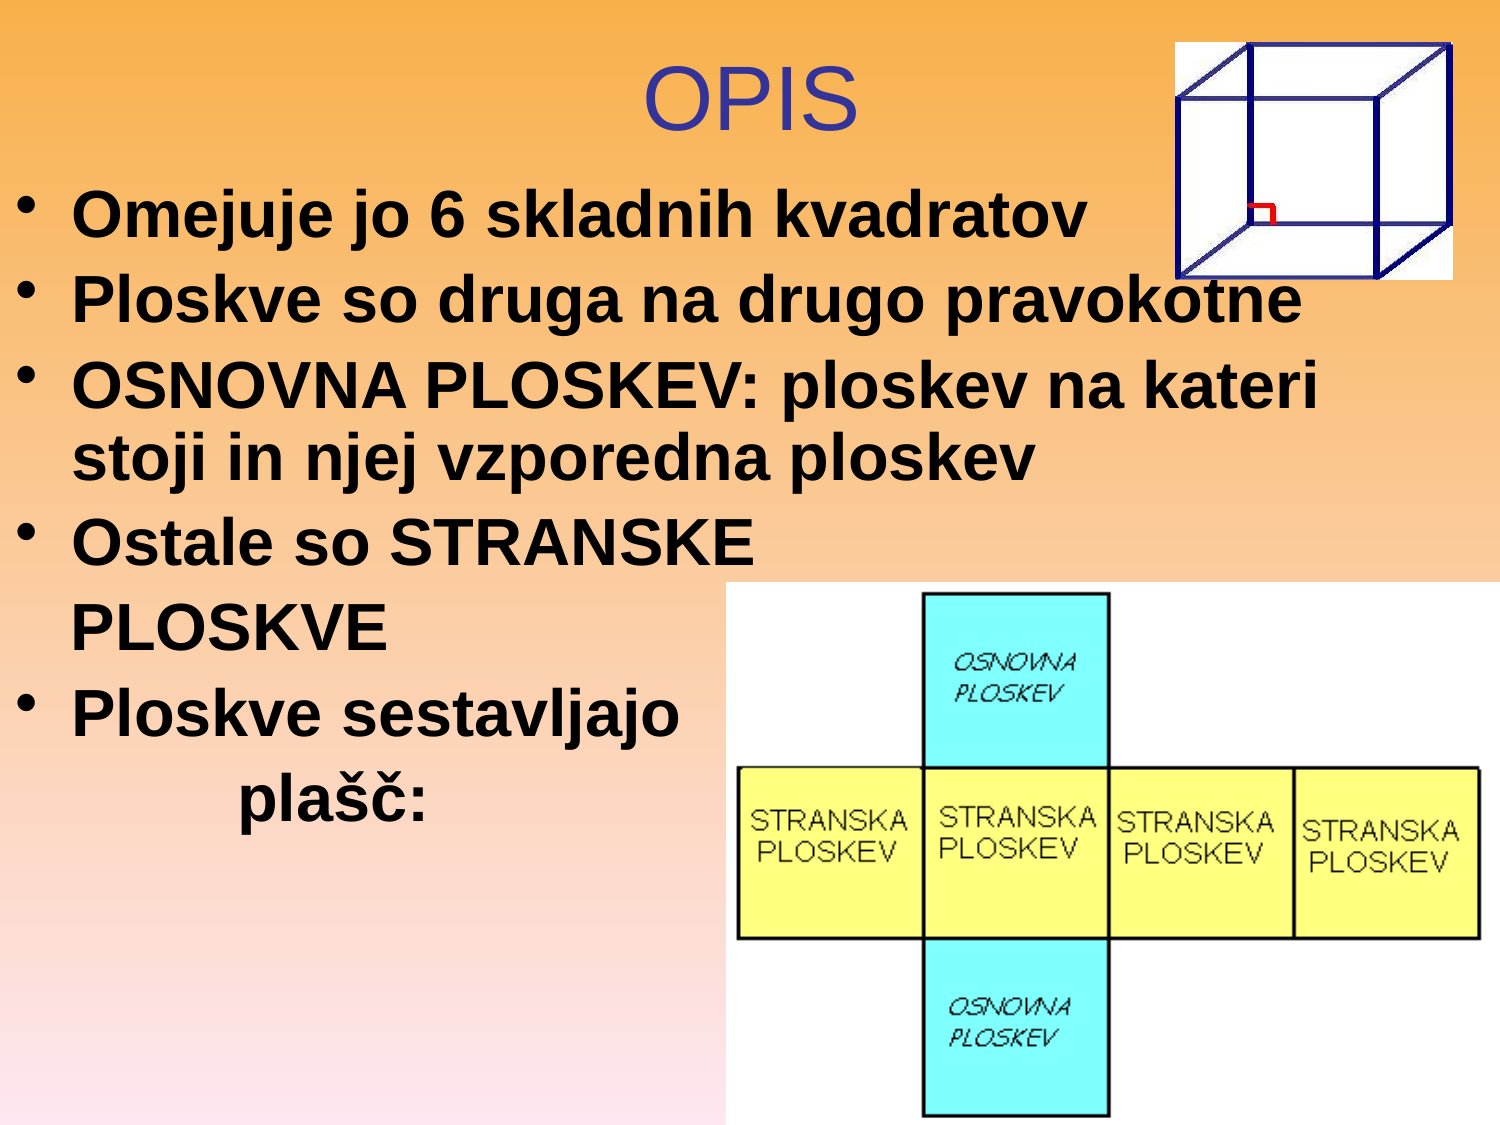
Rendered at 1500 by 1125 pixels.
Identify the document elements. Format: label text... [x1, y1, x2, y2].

picture [1175, 42, 1453, 280]
picture [726, 582, 1500, 1125]
list Omejuje jo 6 skladnih kvadratov Ploskve so druga na drugo pravokotne OSNOVNA PLOSKEV: ploskev na kateri stoji in njej vzporedna ploskev Ostale so STRANSKE PLOSKVE Ploskve sestavljajo plašč: [0, 172, 1350, 916]
title OPIS [76, 0, 1427, 172]
